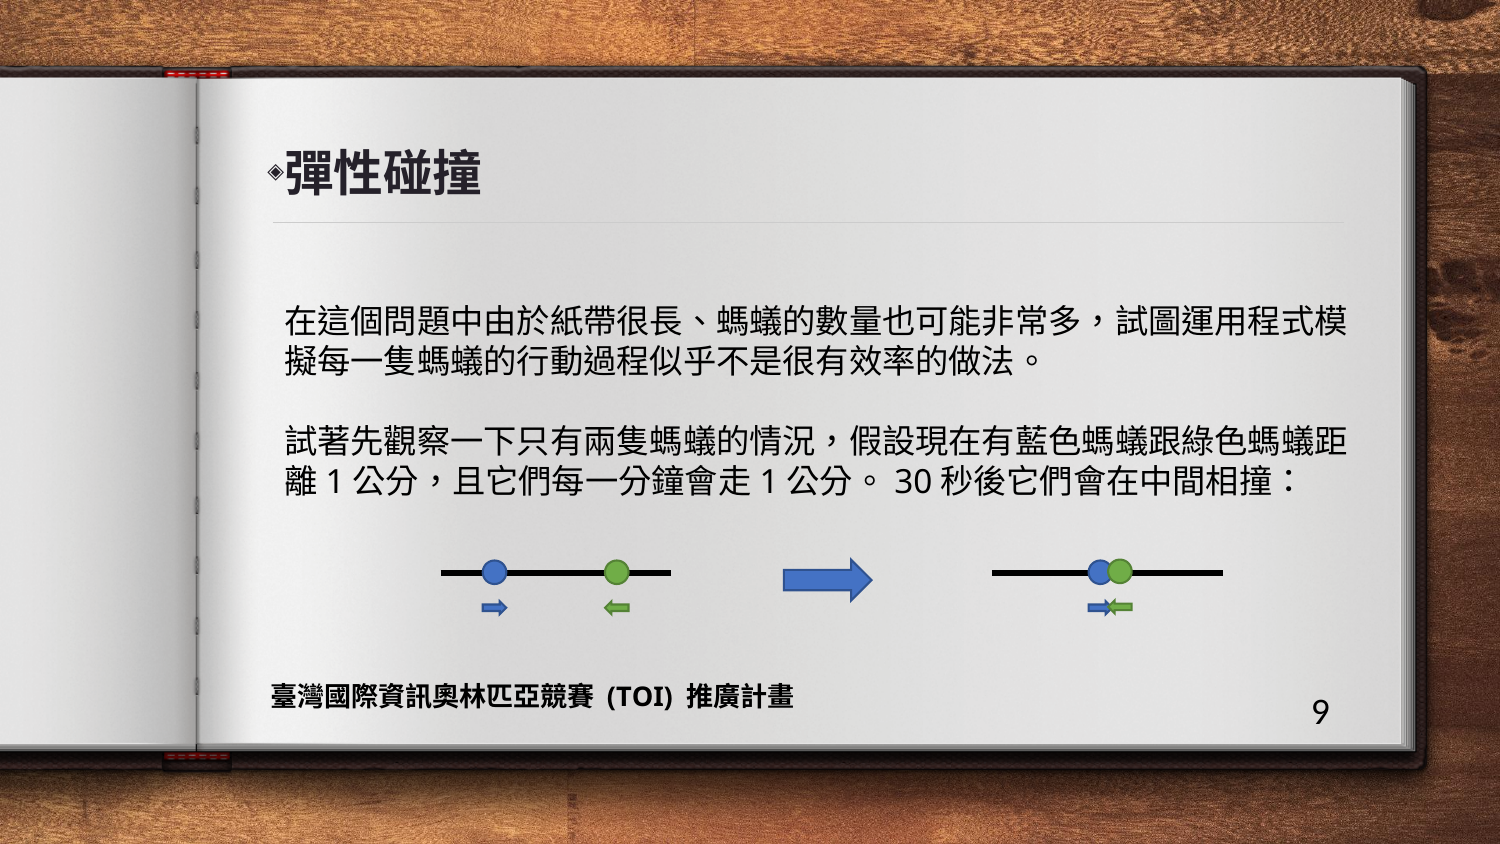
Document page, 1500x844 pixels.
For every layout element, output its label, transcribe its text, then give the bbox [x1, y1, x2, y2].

text_box [482, 601, 507, 615]
text_box [1088, 600, 1132, 615]
text_box [605, 601, 629, 615]
text_box [1295, 672, 1386, 737]
text_box 在這個問題中由於紙帶很長、螞蟻的數量也可能非常多，試圖運用程式模擬每一隻螞蟻的行動過程似乎不是很有效率的做法。 試著先觀察一下只有兩隻螞蟻的情況，假設現在有藍色螞蟻跟綠色螞蟻距離1公分，且它們每一分鐘會走1公分。30秒後它們會在中間相撞： [269, 293, 1367, 511]
text_box [783, 559, 872, 601]
text_box [1088, 559, 1132, 584]
text_box [605, 560, 629, 584]
text_box [482, 560, 507, 584]
list 彈性碰撞 [252, 126, 1194, 216]
